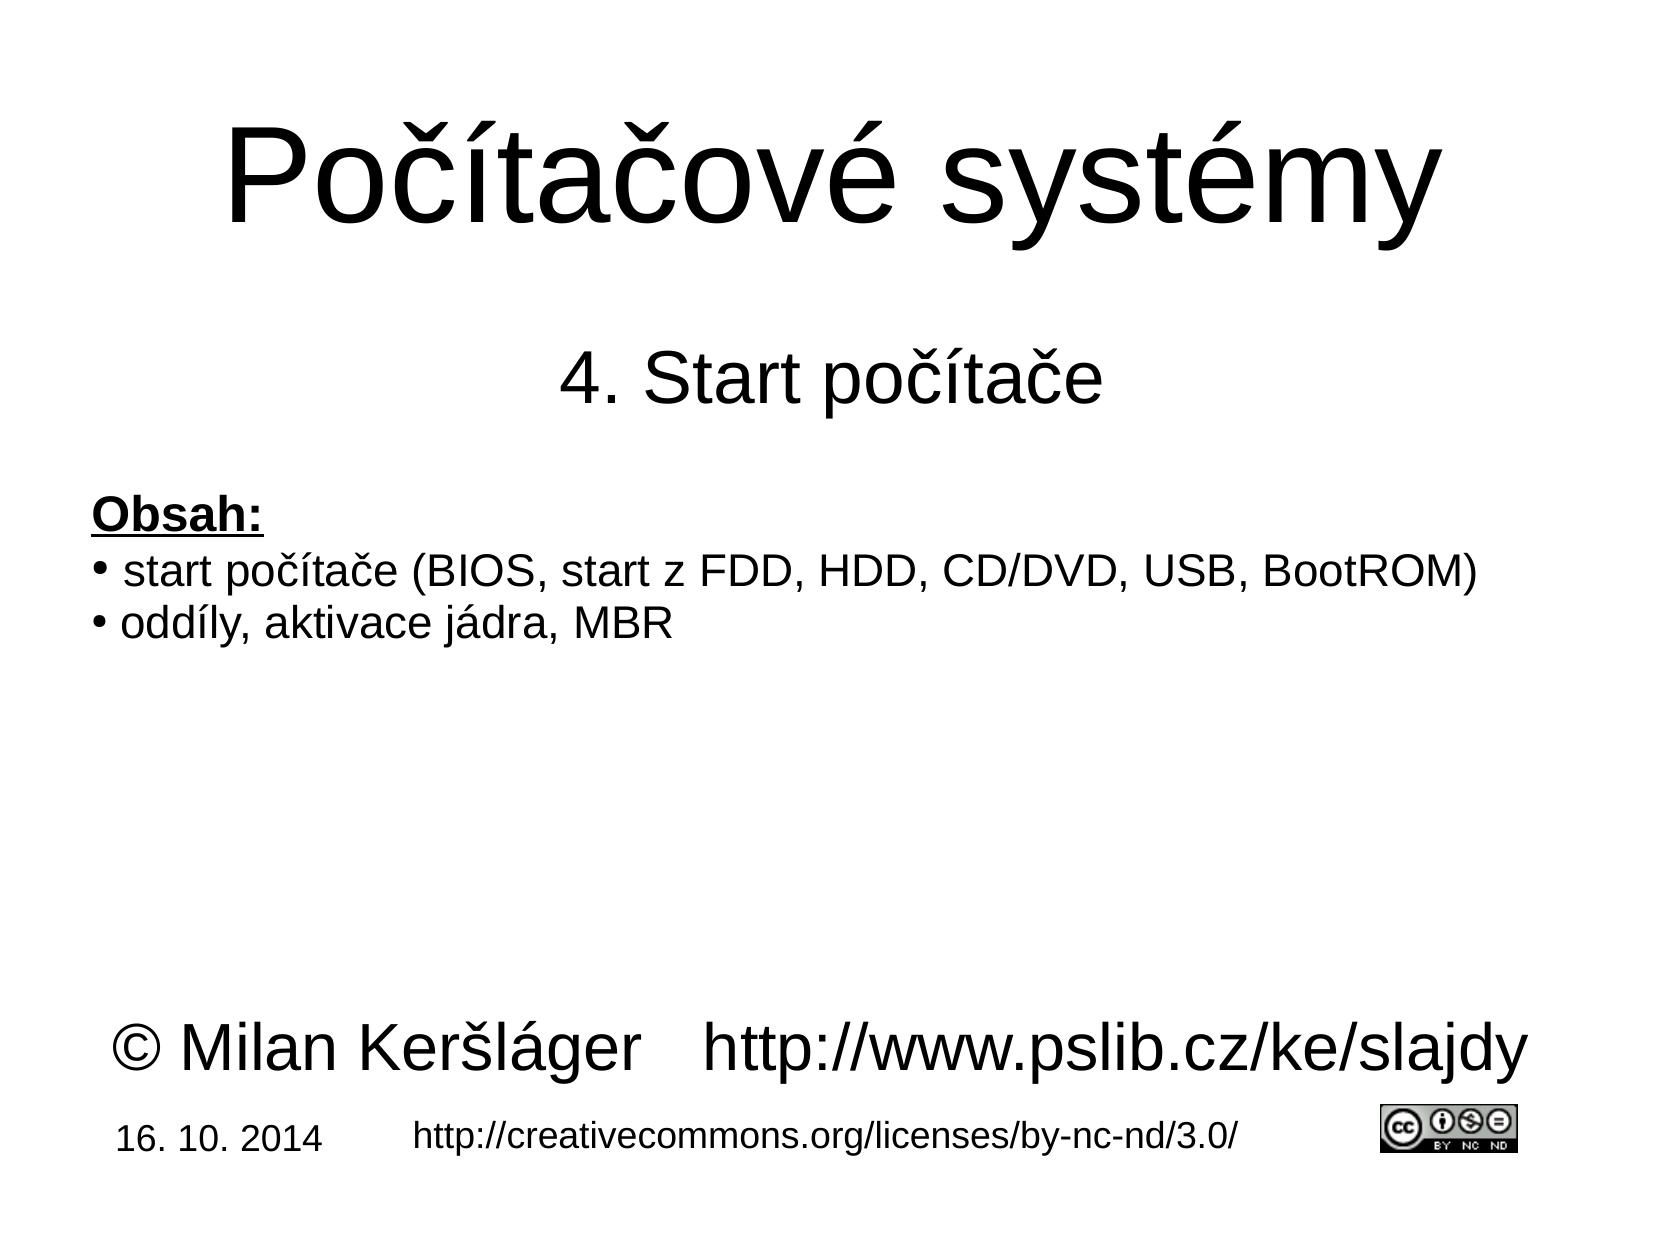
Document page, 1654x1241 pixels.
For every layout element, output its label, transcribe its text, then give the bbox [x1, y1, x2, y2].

text_box Obsah: start počítače (BIOS, start z FDD, HDD, CD/DVD, USB, BootROM) oddíly, aktivace jádra, MBR [76, 478, 1583, 656]
text_box http://creativecommons.org/licenses/by-nc-nd/3.0/ [339, 1107, 1313, 1165]
text_box 16. 10. 2014 [100, 1110, 355, 1168]
picture [1380, 1104, 1518, 1153]
list © Milan Keršláger http://www.pslib.cz/ke/slajdy [76, 1009, 1565, 1087]
title Počítačové systémy 4. Start počítače [88, 56, 1577, 461]
